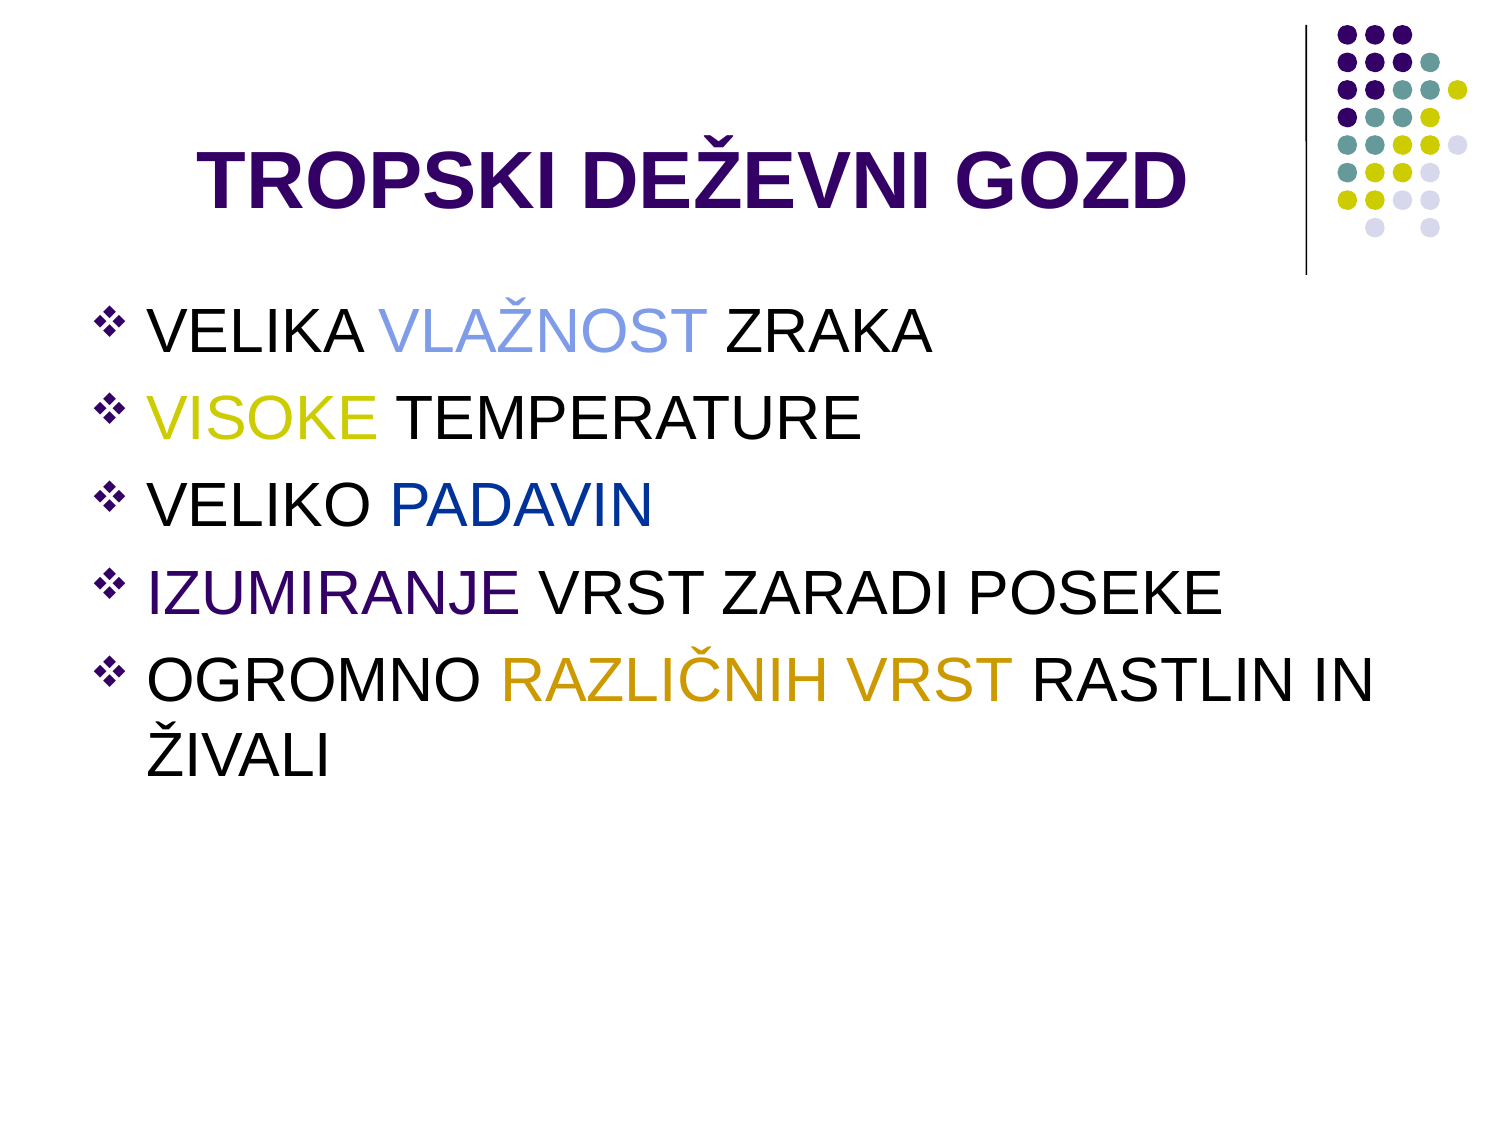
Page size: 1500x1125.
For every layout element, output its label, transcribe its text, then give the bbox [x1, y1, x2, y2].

title TROPSKI DEŽEVNI GOZD [75, 20, 1313, 233]
list VELIKA VLAŽNOST ZRAKA VISOKE TEMPERATURE VELIKO PADAVIN IZUMIRANJE VRST ZARADI POSEKE OGROMNO RAZLIČNIH VRST RASTLIN IN ŽIVALI [75, 282, 1425, 1006]
